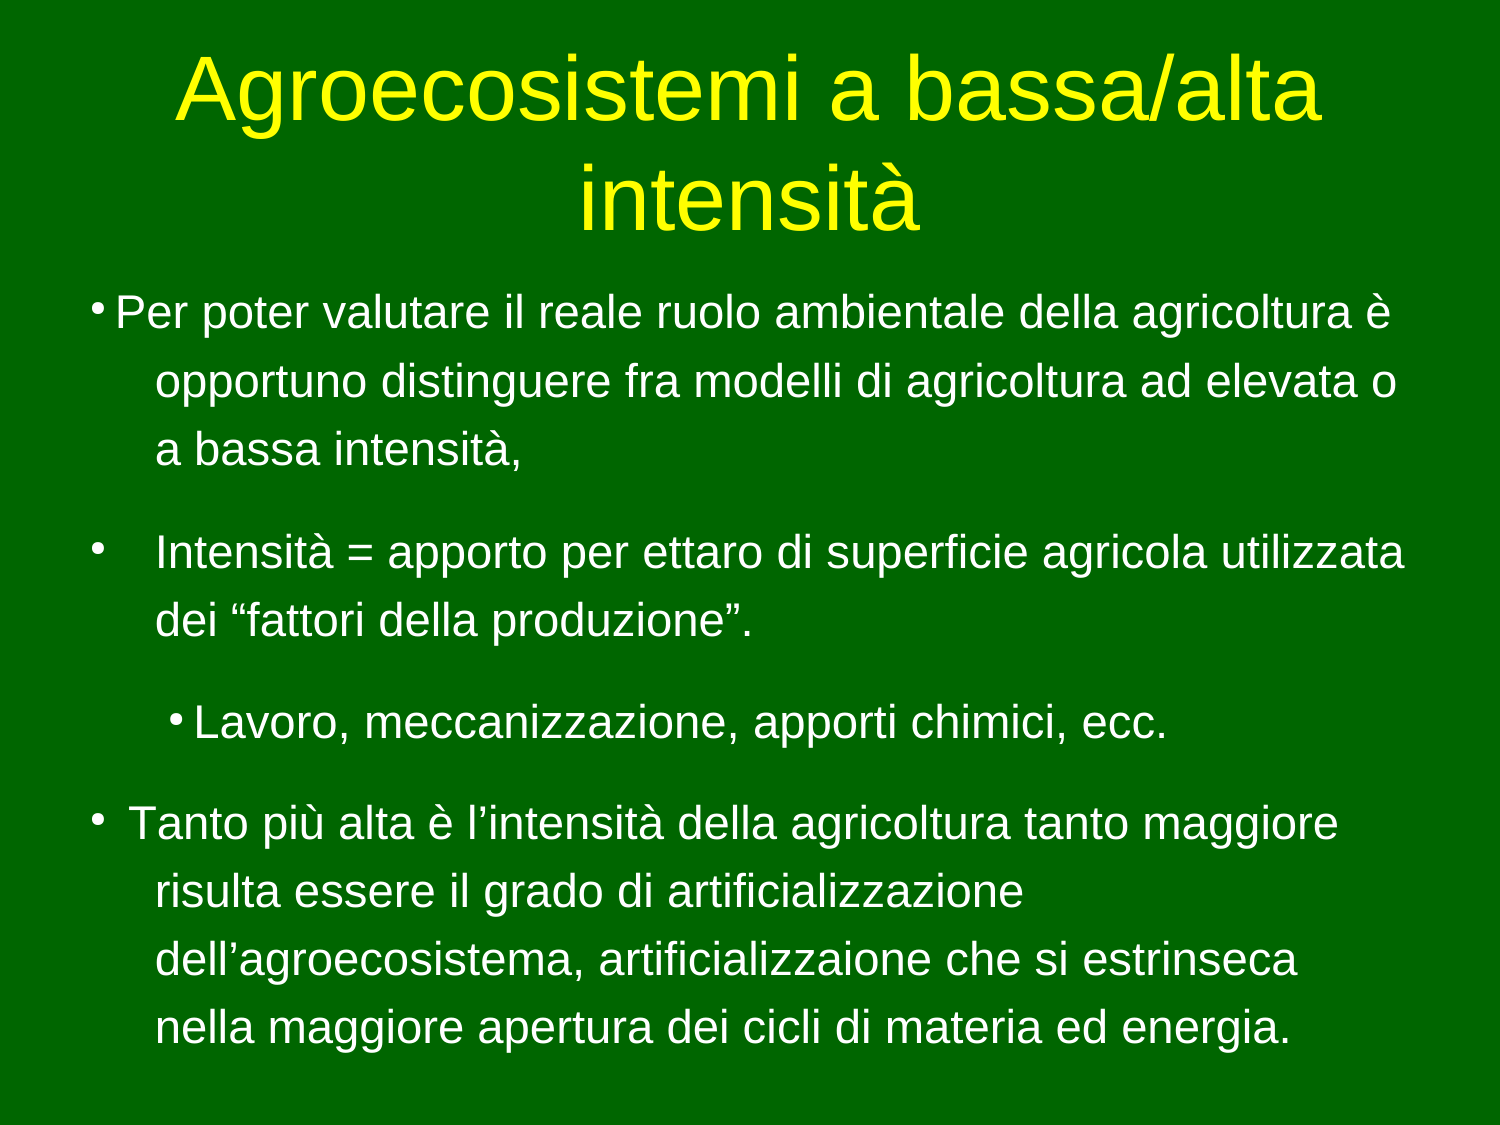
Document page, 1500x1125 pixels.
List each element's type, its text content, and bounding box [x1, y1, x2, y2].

title Agroecosistemi a bassa/alta intensità [75, 21, 1425, 257]
list Per poter valutare il reale ruolo ambientale della agricoltura è opportuno distinguere fra modelli di agricoltura ad elevata o a bassa intensità, Intensità = apporto per ettaro di superficie agricola utilizzata dei “fattori della produzione”. Lavoro, meccanizzazione, apporti chimici, ecc. Tanto più alta è l’intensità della agricoltura tanto maggiore risulta essere il grado di artificializzazione dell’agroecosistema, artificializzaione che si estrinseca nella maggiore apertura dei cicli di materia ed energia. [75, 262, 1425, 1081]
